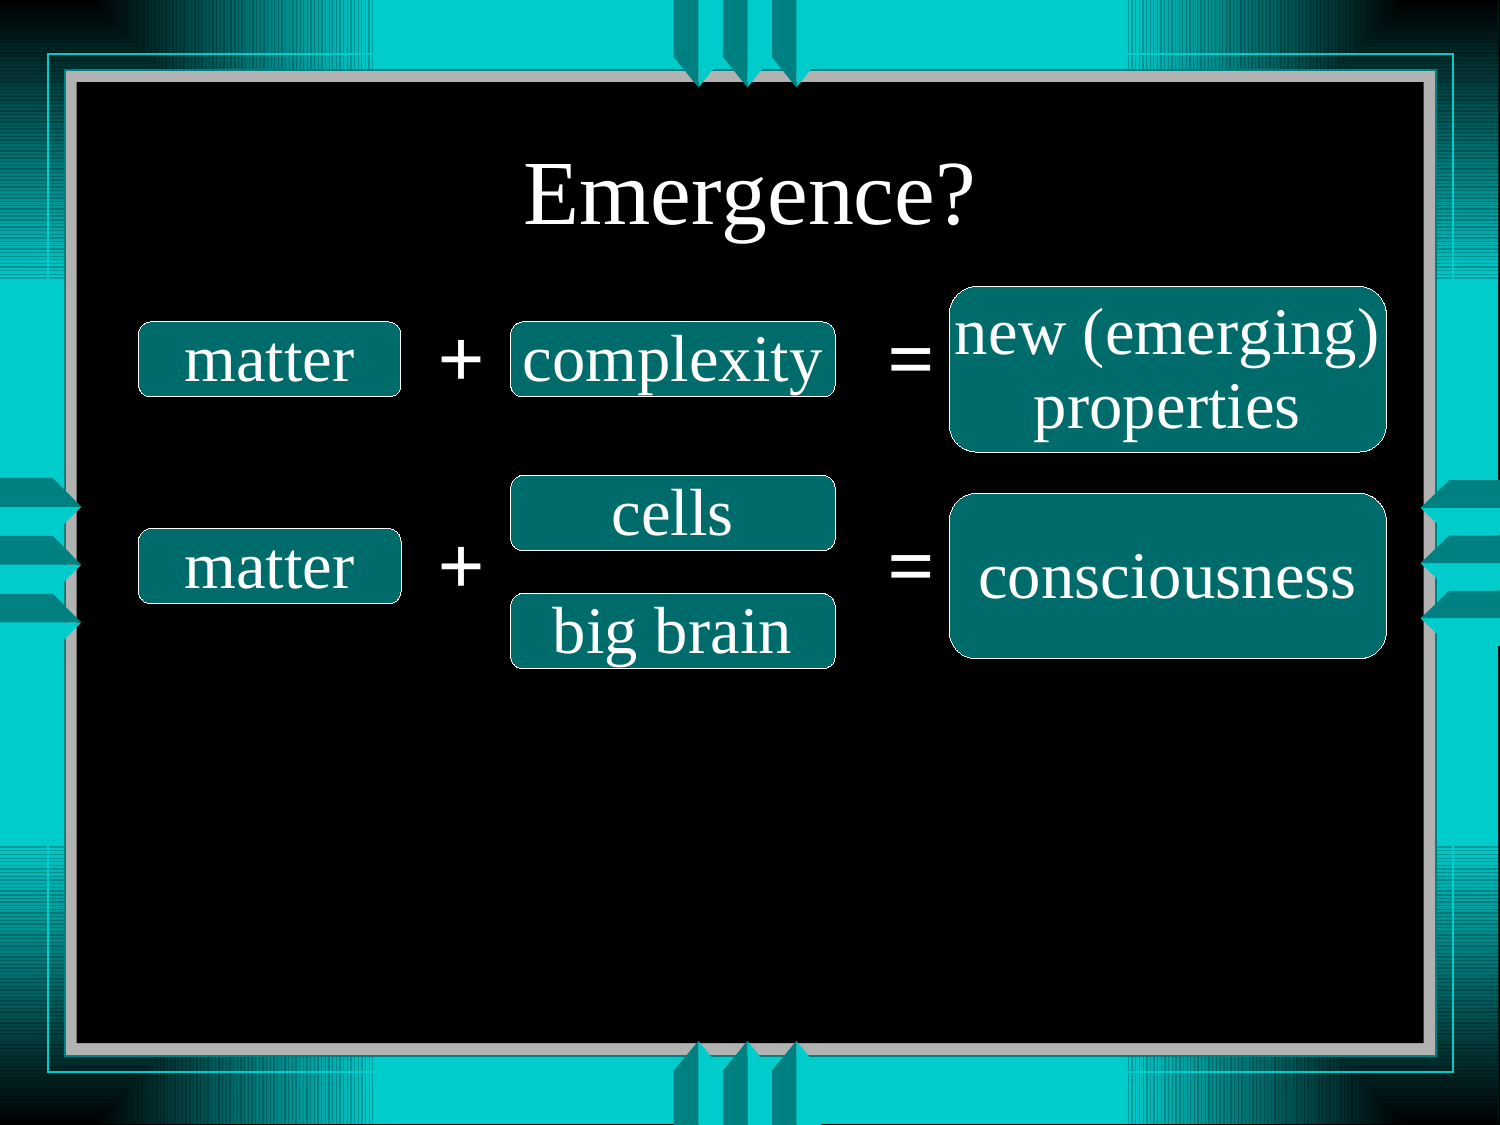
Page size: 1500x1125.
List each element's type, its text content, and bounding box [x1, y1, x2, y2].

text_box = [872, 512, 950, 620]
text_box matter [138, 528, 402, 604]
text_box new (emerging) properties [949, 286, 1387, 453]
title Emergence? [112, 99, 1388, 288]
text_box matter [138, 321, 401, 397]
text_box complexity [536, 321, 836, 397]
text_box + [422, 512, 536, 620]
text_box cells [510, 475, 836, 551]
text_box + [422, 305, 536, 413]
text_box big brain [510, 593, 836, 669]
text_box consciousness [949, 493, 1387, 659]
text_box = [872, 305, 950, 414]
